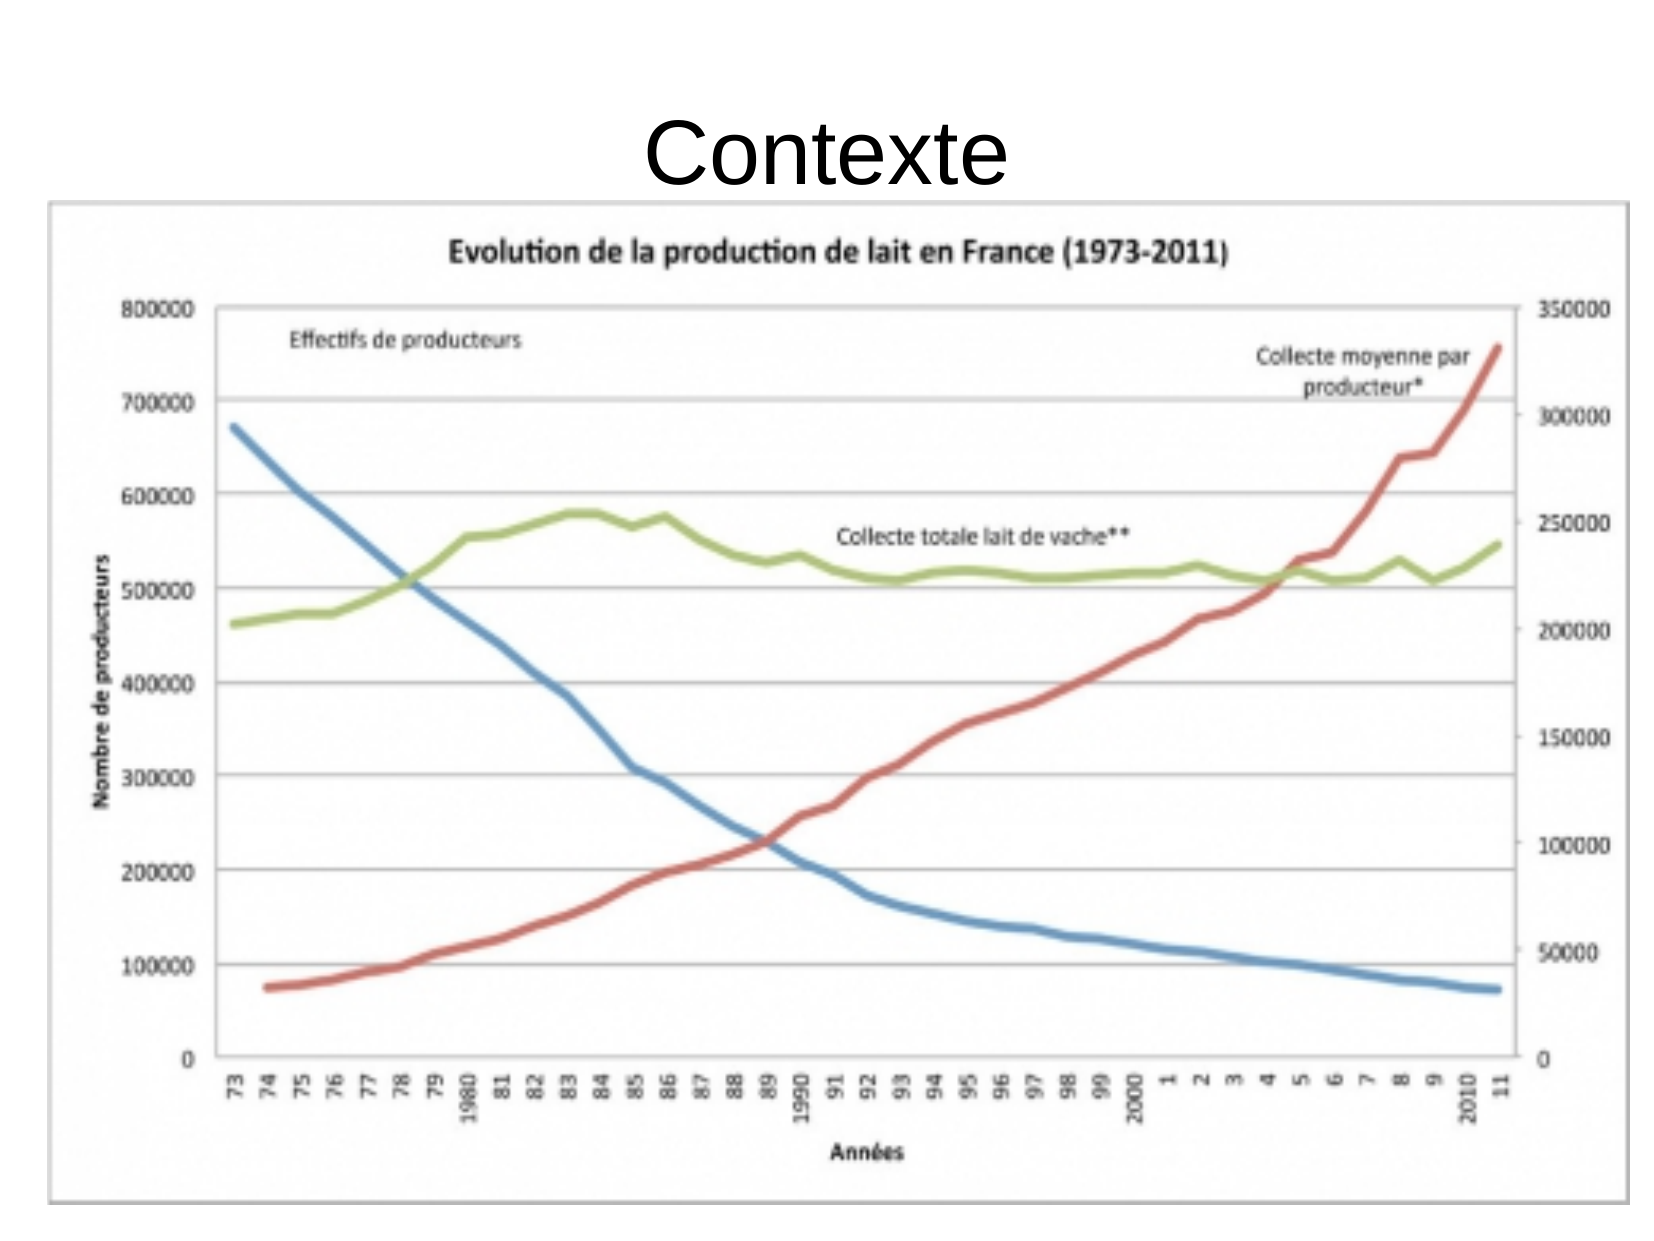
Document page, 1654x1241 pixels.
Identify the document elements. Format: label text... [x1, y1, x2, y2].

title Contexte [82, 49, 1571, 200]
picture [47, 200, 1630, 1205]
